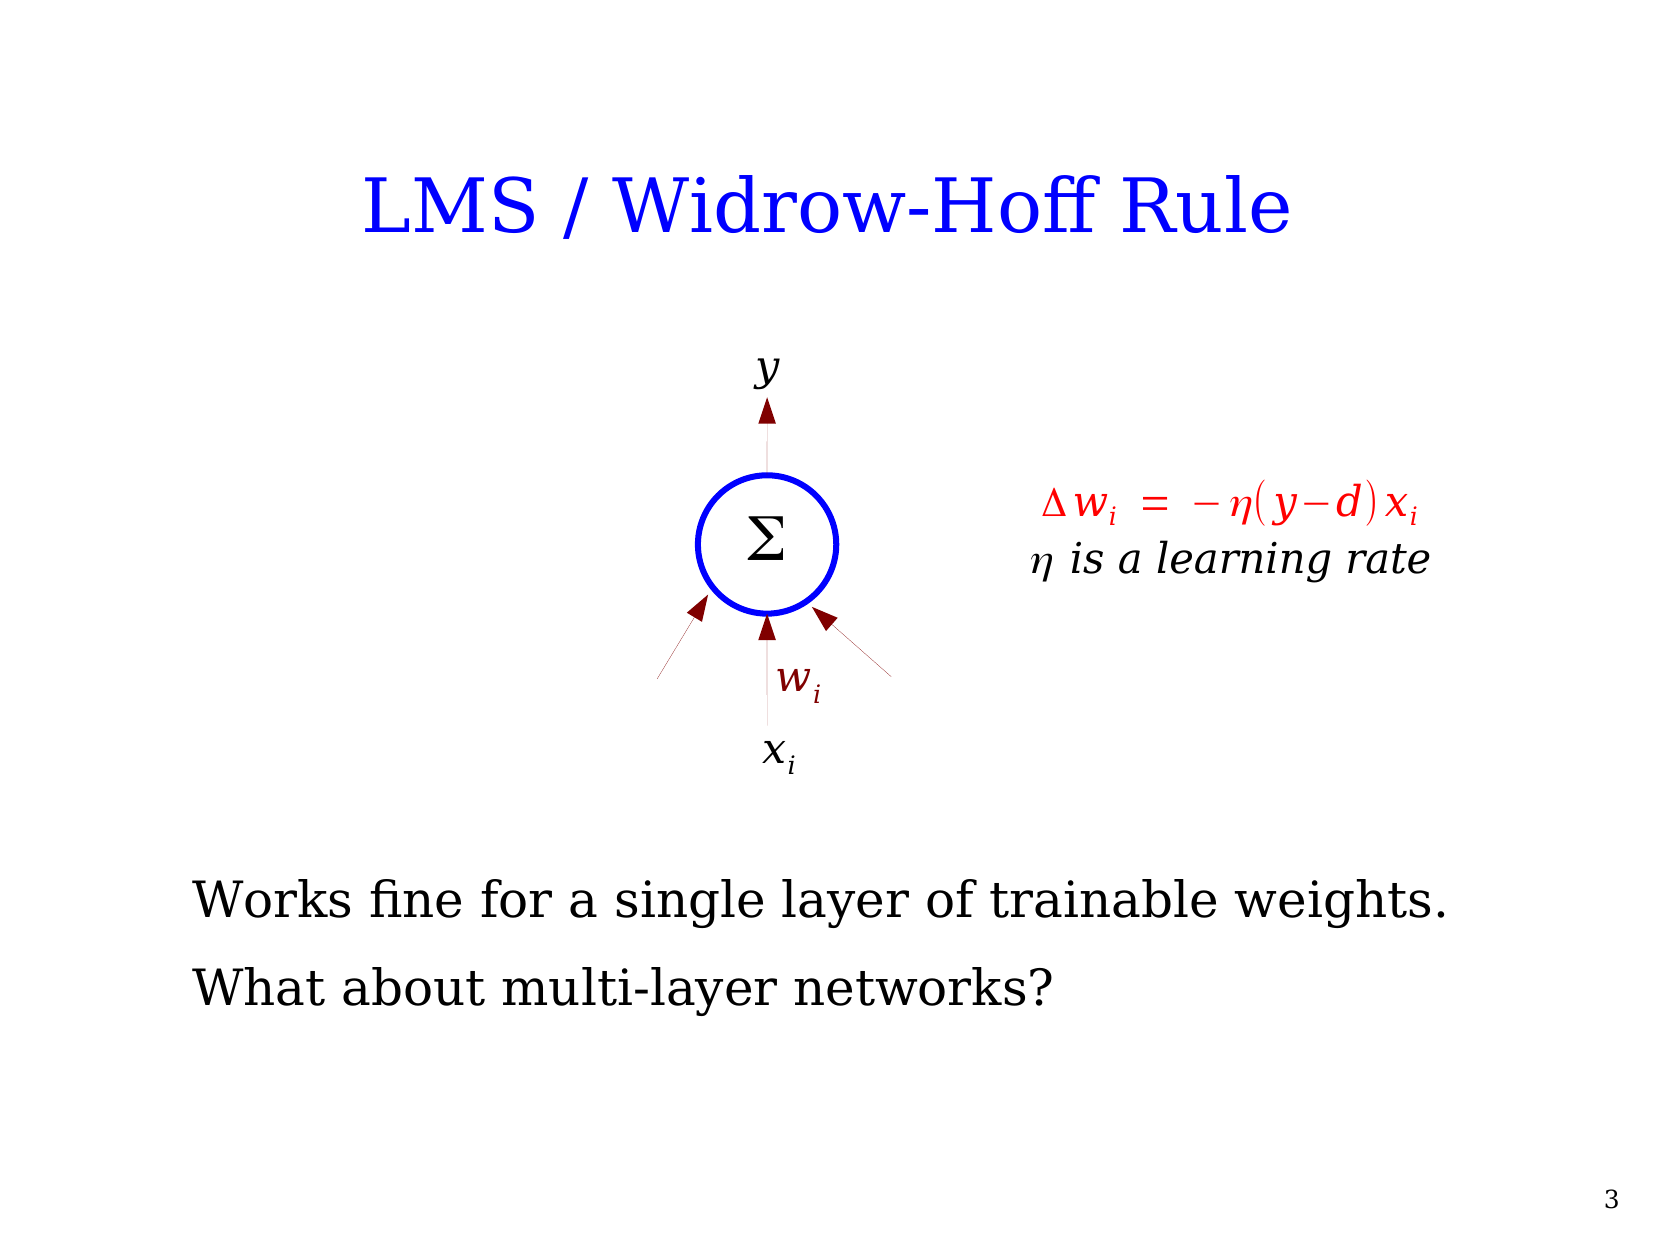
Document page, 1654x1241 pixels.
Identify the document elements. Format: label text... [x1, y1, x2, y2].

chart [746, 341, 786, 390]
chart [767, 652, 827, 709]
text_box S [697, 475, 837, 614]
chart [1019, 476, 1439, 585]
chart [754, 723, 803, 781]
list Works fine for a single layer of trainable weights. What about multi-layer networks? [121, 344, 1534, 1127]
title LMS / Widrow-Hoff Rule [121, 102, 1534, 310]
